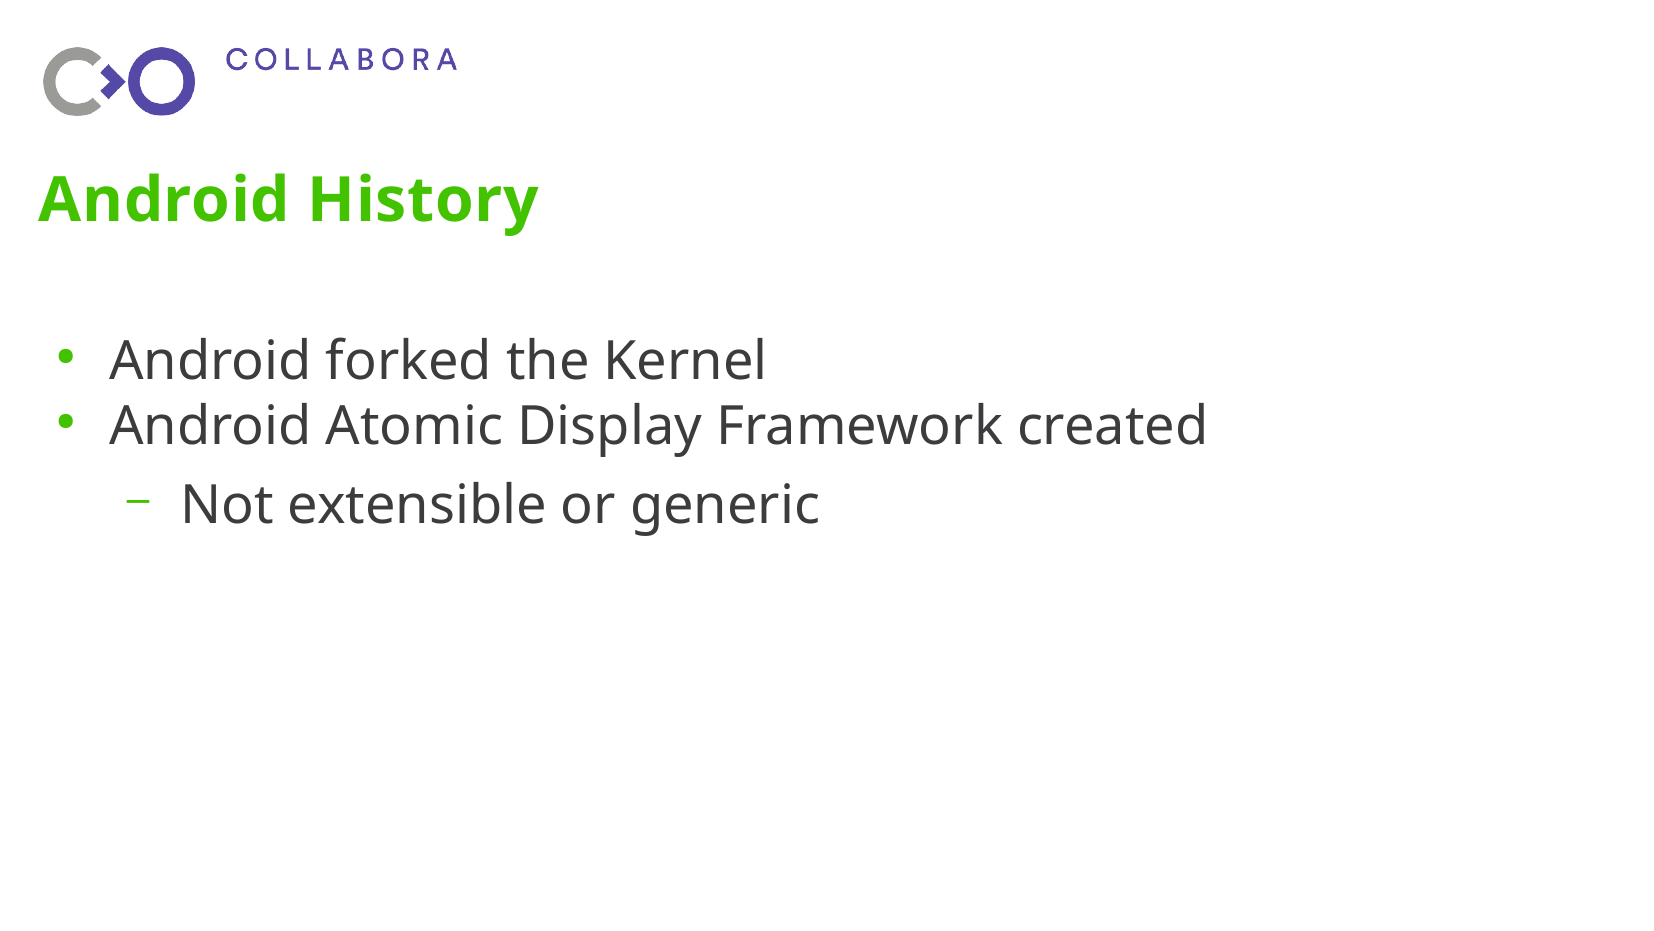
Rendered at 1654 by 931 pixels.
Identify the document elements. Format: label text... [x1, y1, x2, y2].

picture [43, 47, 457, 116]
list Android forked the Kernel Android Atomic Display Framework created Not extensible or generic [38, 325, 1614, 581]
title Android History [38, 159, 1614, 216]
